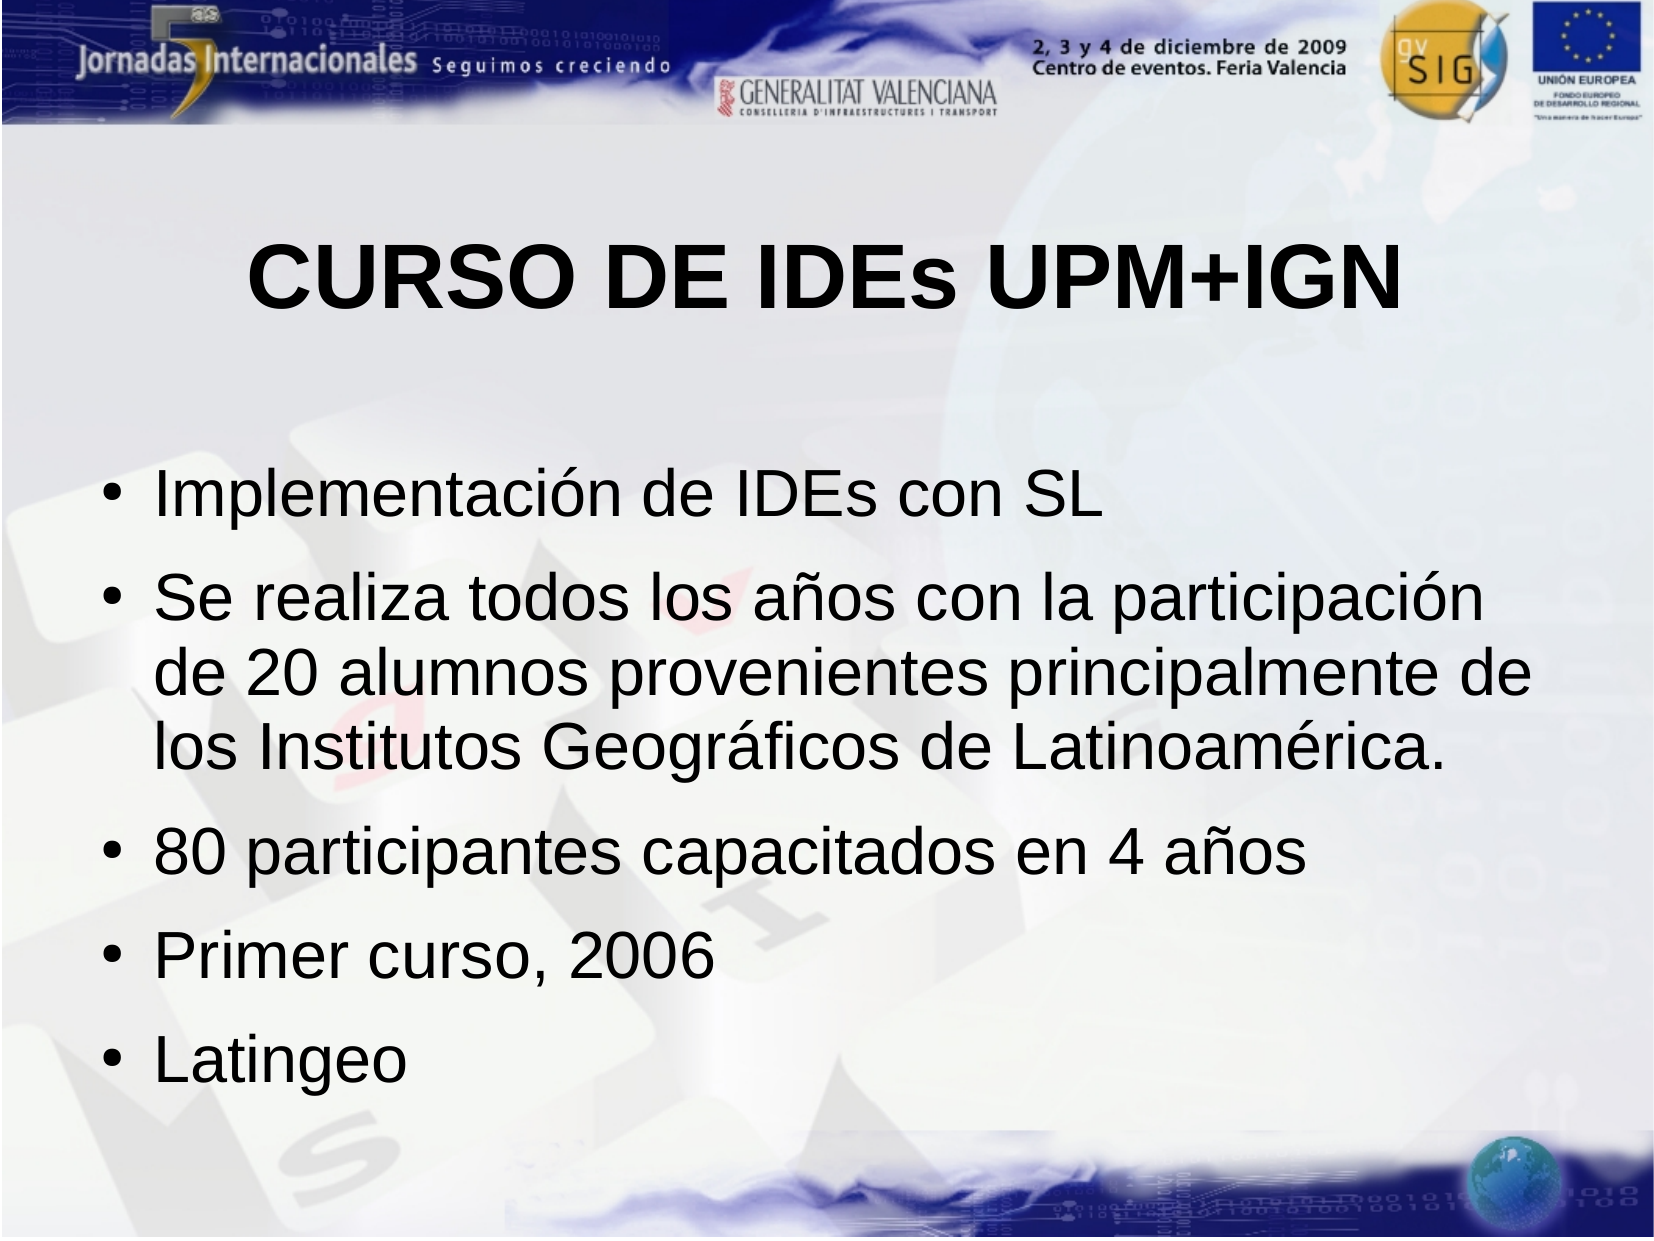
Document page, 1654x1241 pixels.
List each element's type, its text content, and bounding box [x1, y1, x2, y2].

title CURSO DE IDEs UPM+IGN [82, 180, 1571, 374]
picture [2, 0, 1654, 1237]
list Implementación de IDEs con SL Se realiza todos los años con la participación de 20 alumnos provenientes principalmente de los Institutos Geográficos de Latinoamérica. 80 participantes capacitados en 4 años Primer curso, 2006 Latingeo [82, 455, 1571, 1098]
